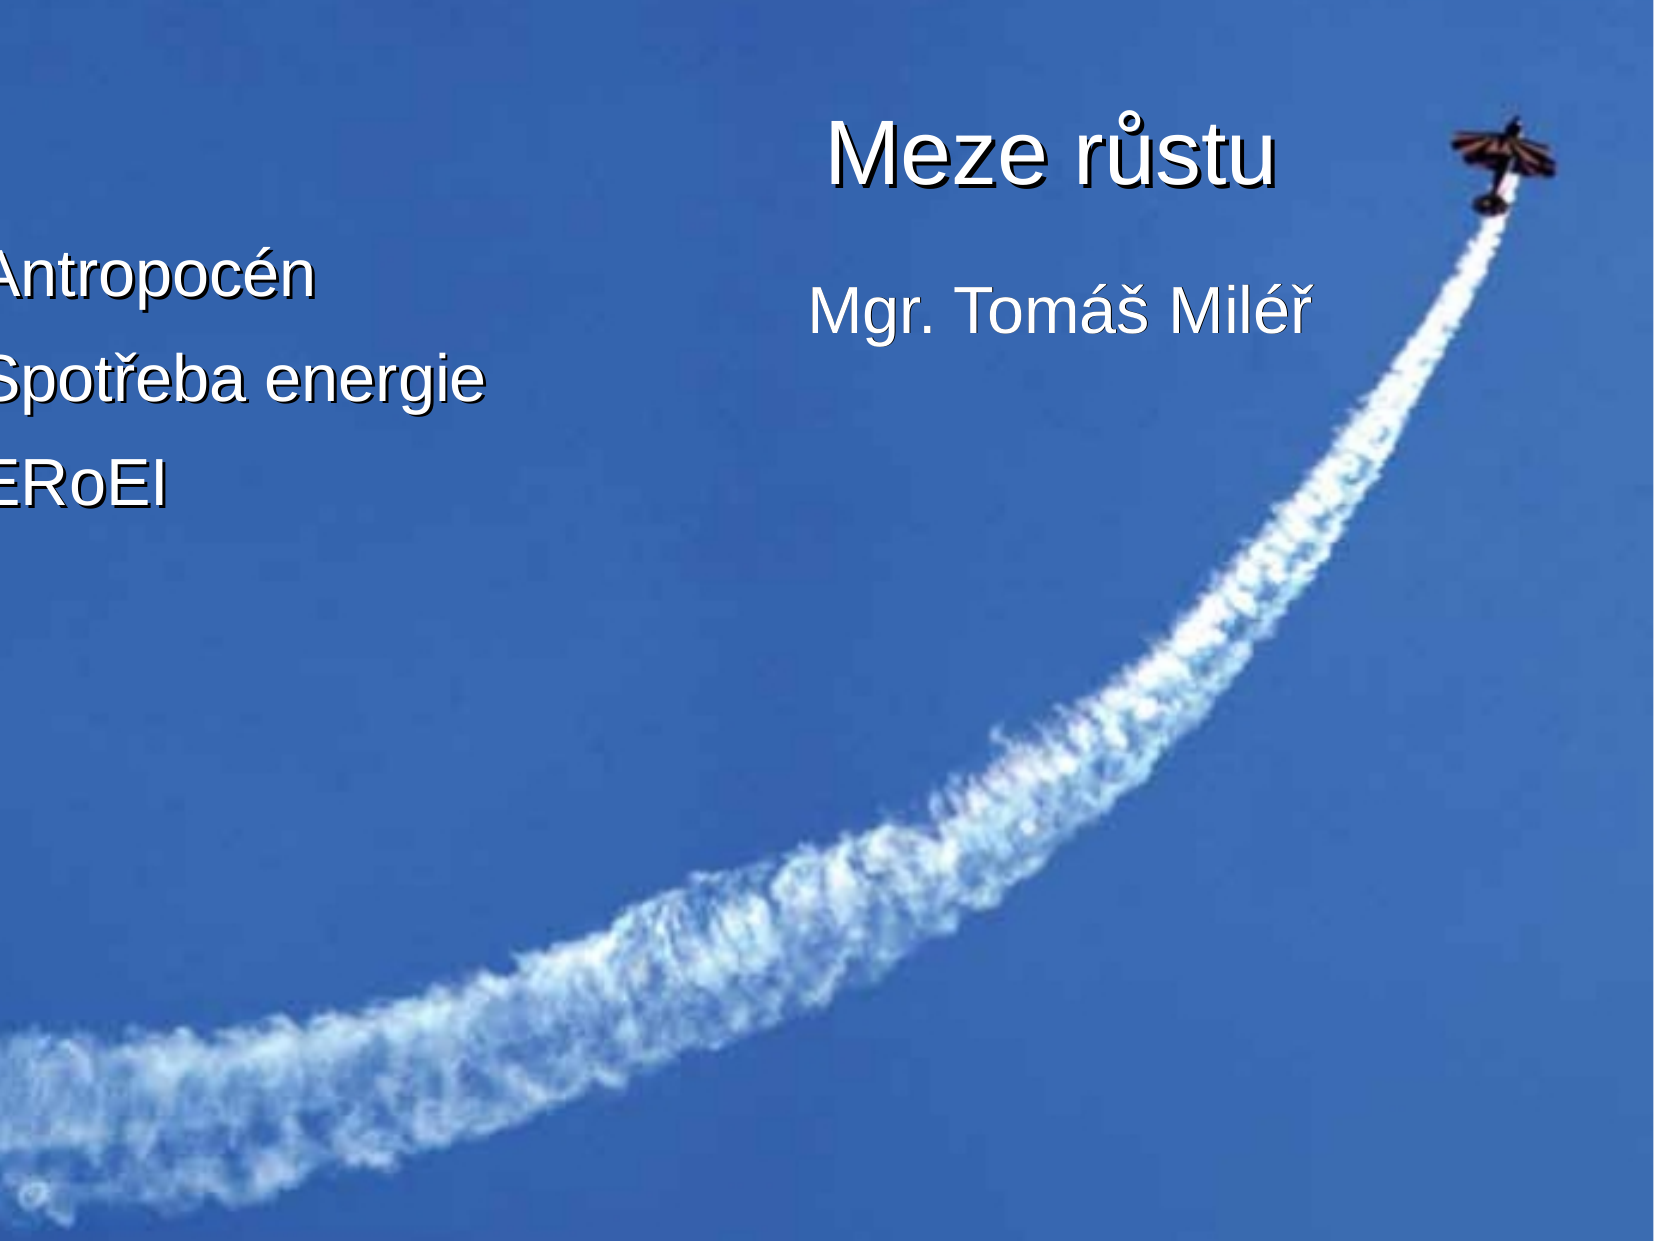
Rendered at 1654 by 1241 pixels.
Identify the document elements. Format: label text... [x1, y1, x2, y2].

list Antropocén Spotřeba energie ERoEI [0, 236, 709, 1040]
picture [0, 0, 1654, 1241]
subtitle Mgr. Tomáš Miléř [709, 257, 1506, 384]
title Meze růstu [531, 49, 1571, 257]
